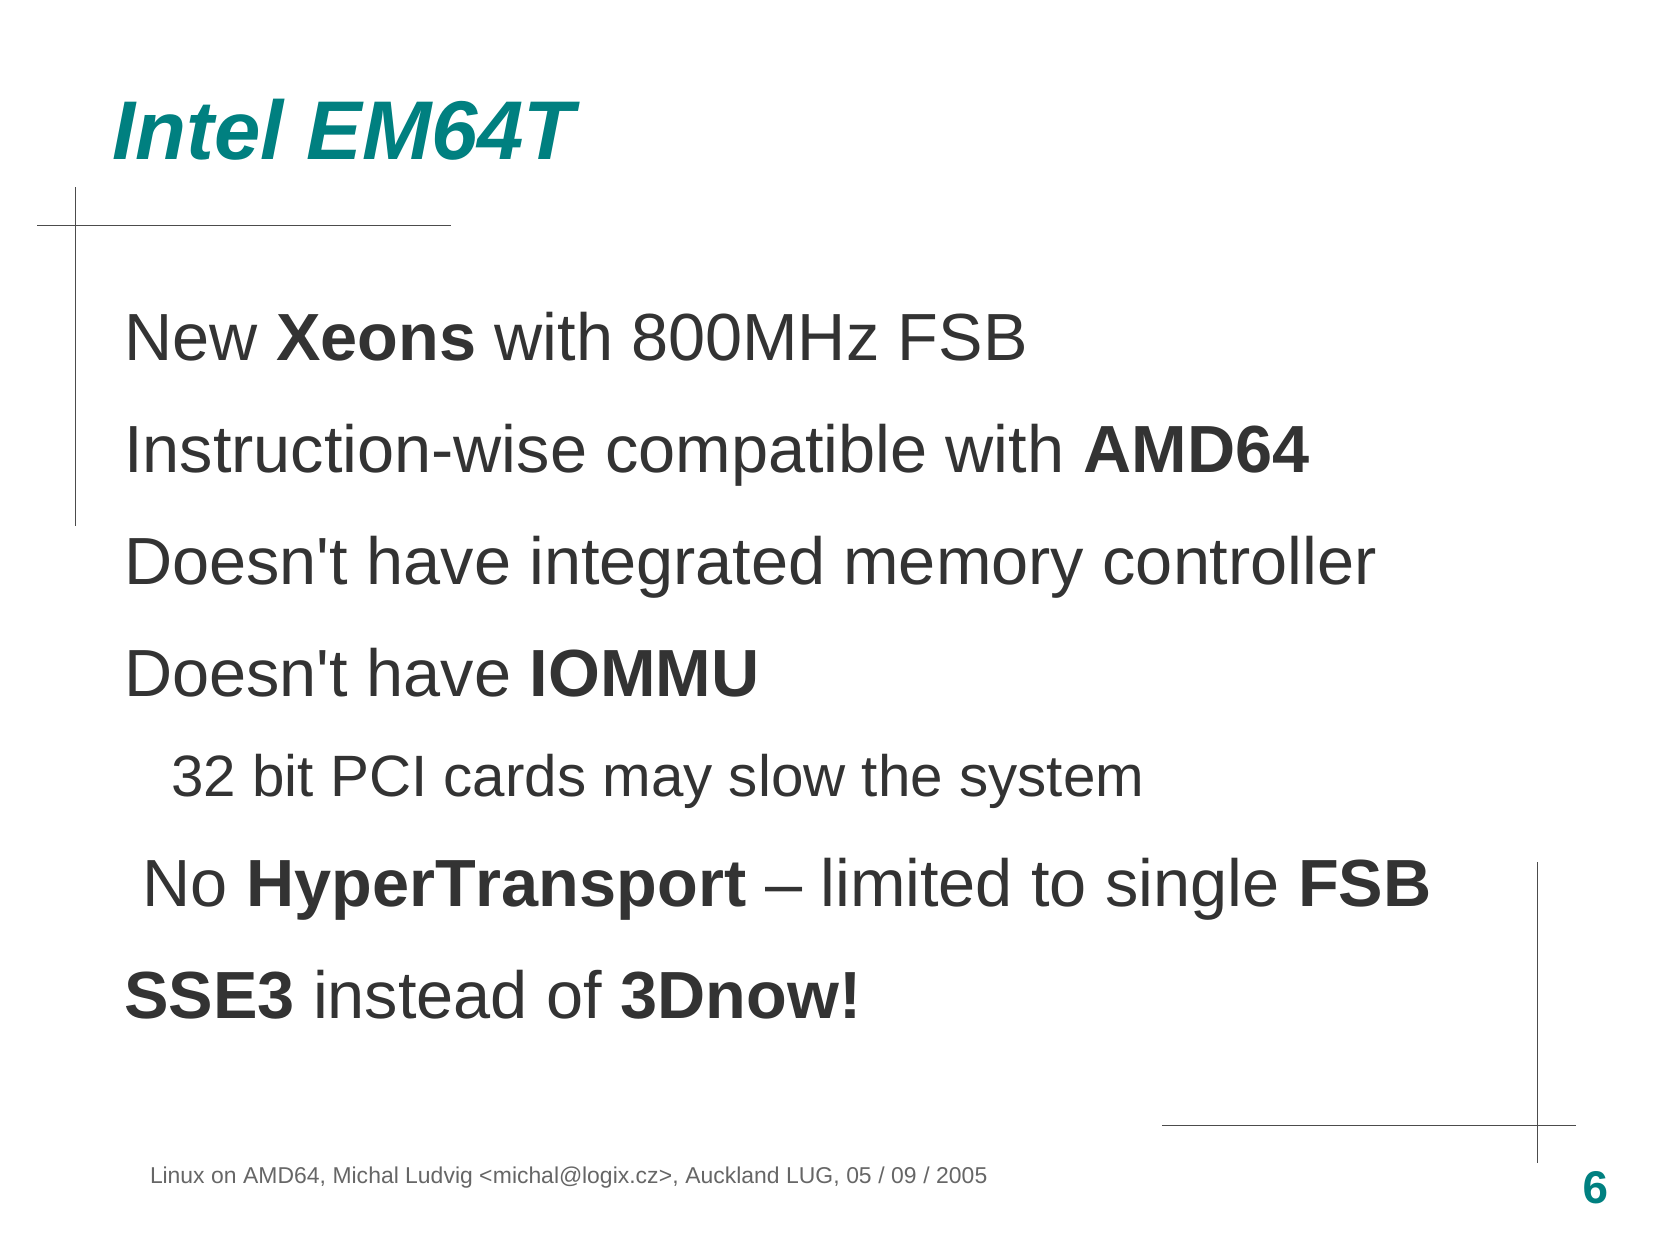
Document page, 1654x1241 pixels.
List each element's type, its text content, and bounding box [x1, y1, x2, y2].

title Intel EM64T [112, 37, 1426, 226]
list New Xeons with 800MHz FSB Instruction-wise compatible with AMD64 Doesn't have integrated memory controller Doesn't have IOMMU 32 bit PCI cards may slow the system No HyperTransport – limited to single FSB SSE3 instead of 3Dnow! [112, 262, 1569, 1088]
